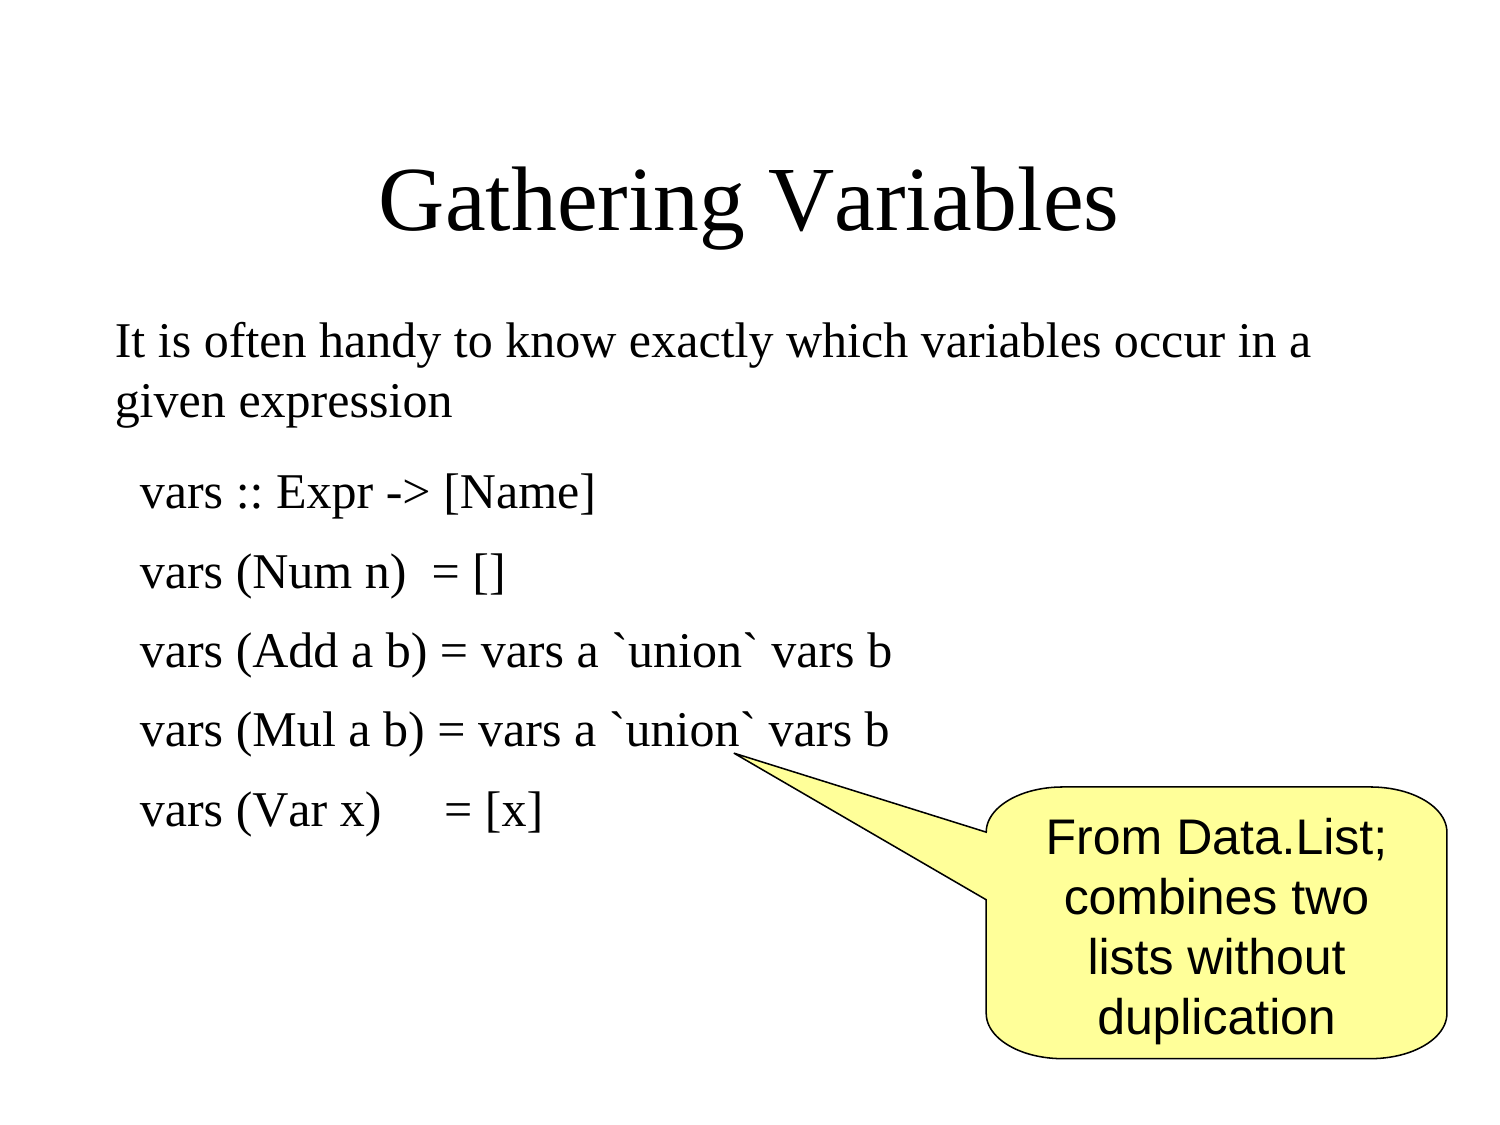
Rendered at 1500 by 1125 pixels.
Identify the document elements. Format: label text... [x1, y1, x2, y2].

title Gathering Variables [112, 99, 1388, 288]
text_box From Data.List; combines two lists without duplication [733, 753, 1447, 1059]
text_box It is often handy to know exactly which variables occur in a given expression vars :: Expr -> [Name] vars (Num n) = [] vars (Add a b) = vars a `union` vars b vars (Mul a b) = vars a `union` vars b vars (Var x) = [x] [99, 299, 1388, 844]
